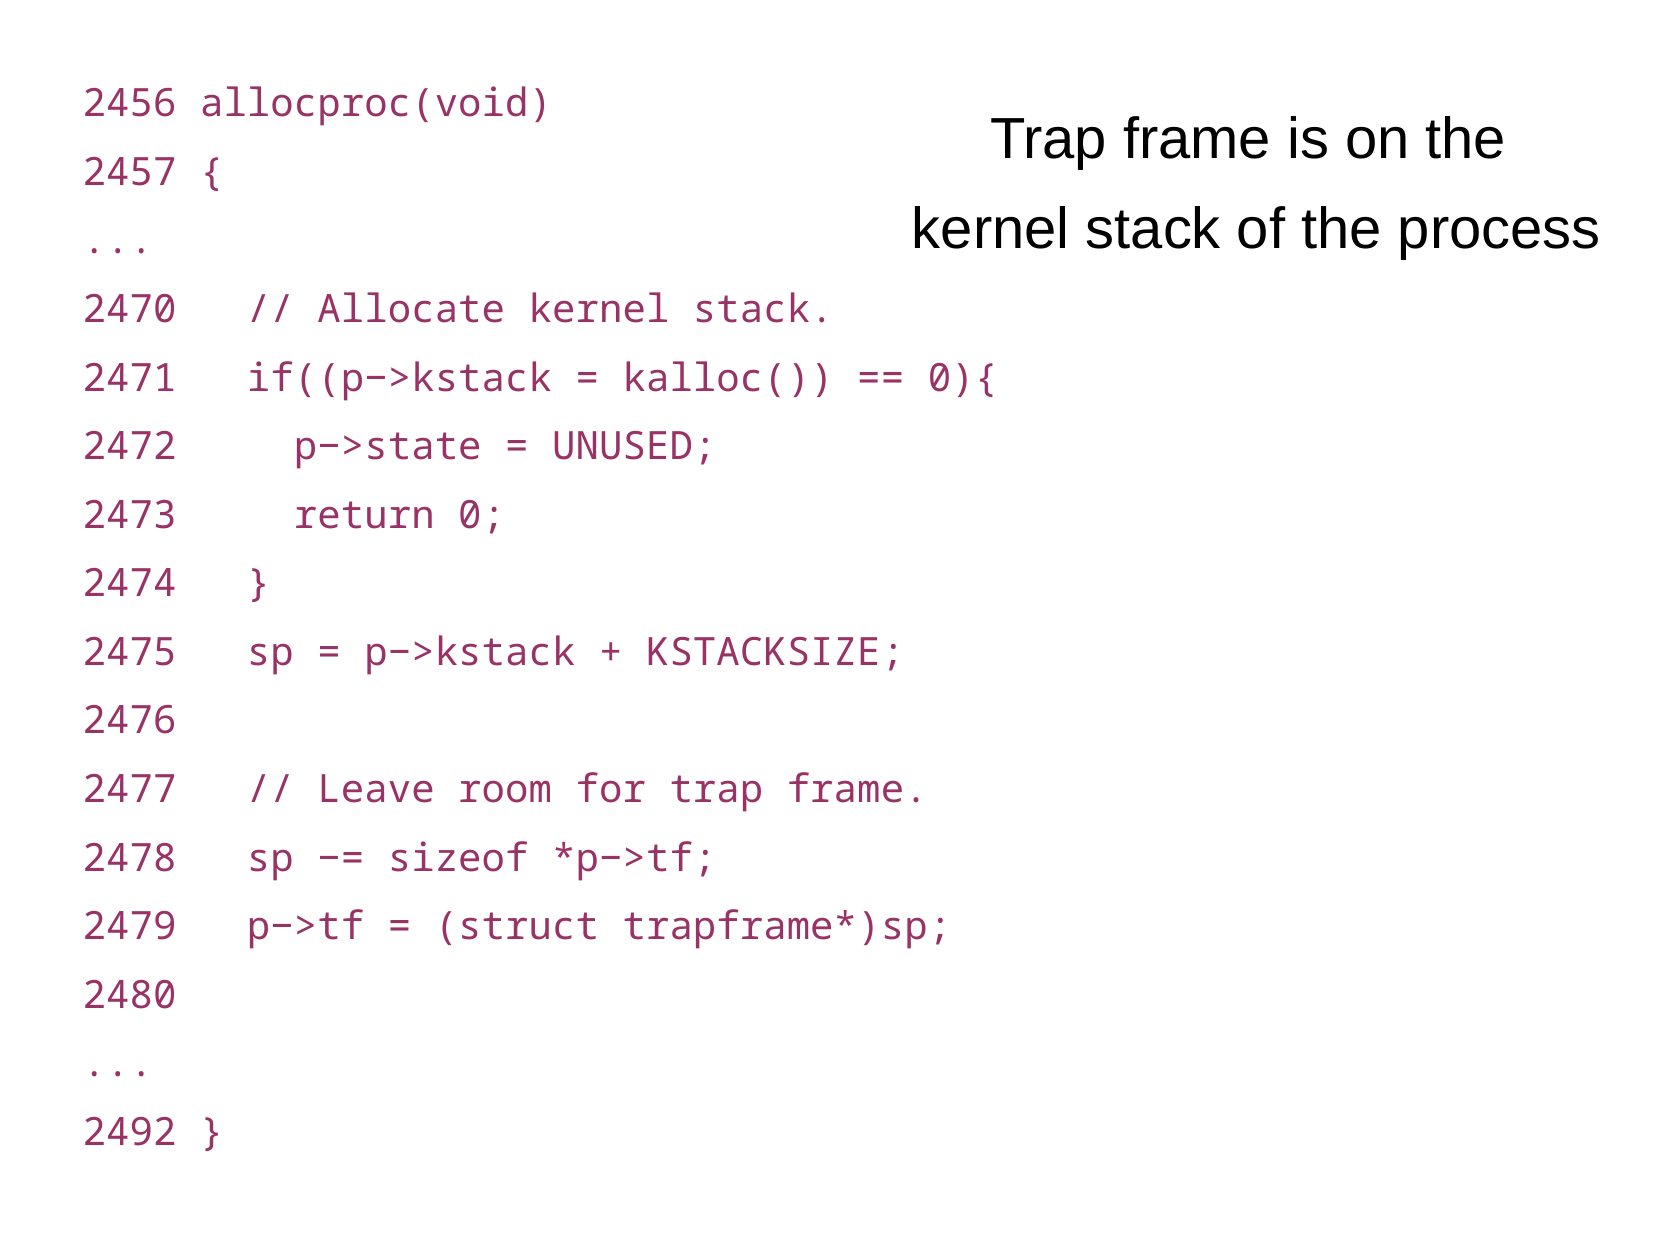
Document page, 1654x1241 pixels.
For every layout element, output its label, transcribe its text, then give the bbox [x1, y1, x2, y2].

list 2456 allocproc(void) 2457 { ... 2470 // Allocate kernel stack. 2471 if((p−>kstack = kalloc()) == 0){ 2472 p−>state = UNUSED; 2473 return 0; 2474 } 2475 sp = p−>kstack + KSTACKSIZE; 2476 2477 // Leave room for trap frame. 2478 sp −= sizeof *p−>tf; 2479 p−>tf = (struct trapframe*)sp; 2480 ... 2492 } [82, 75, 1463, 1163]
list Trap frame is on the kernel stack of the process [900, 105, 1613, 301]
